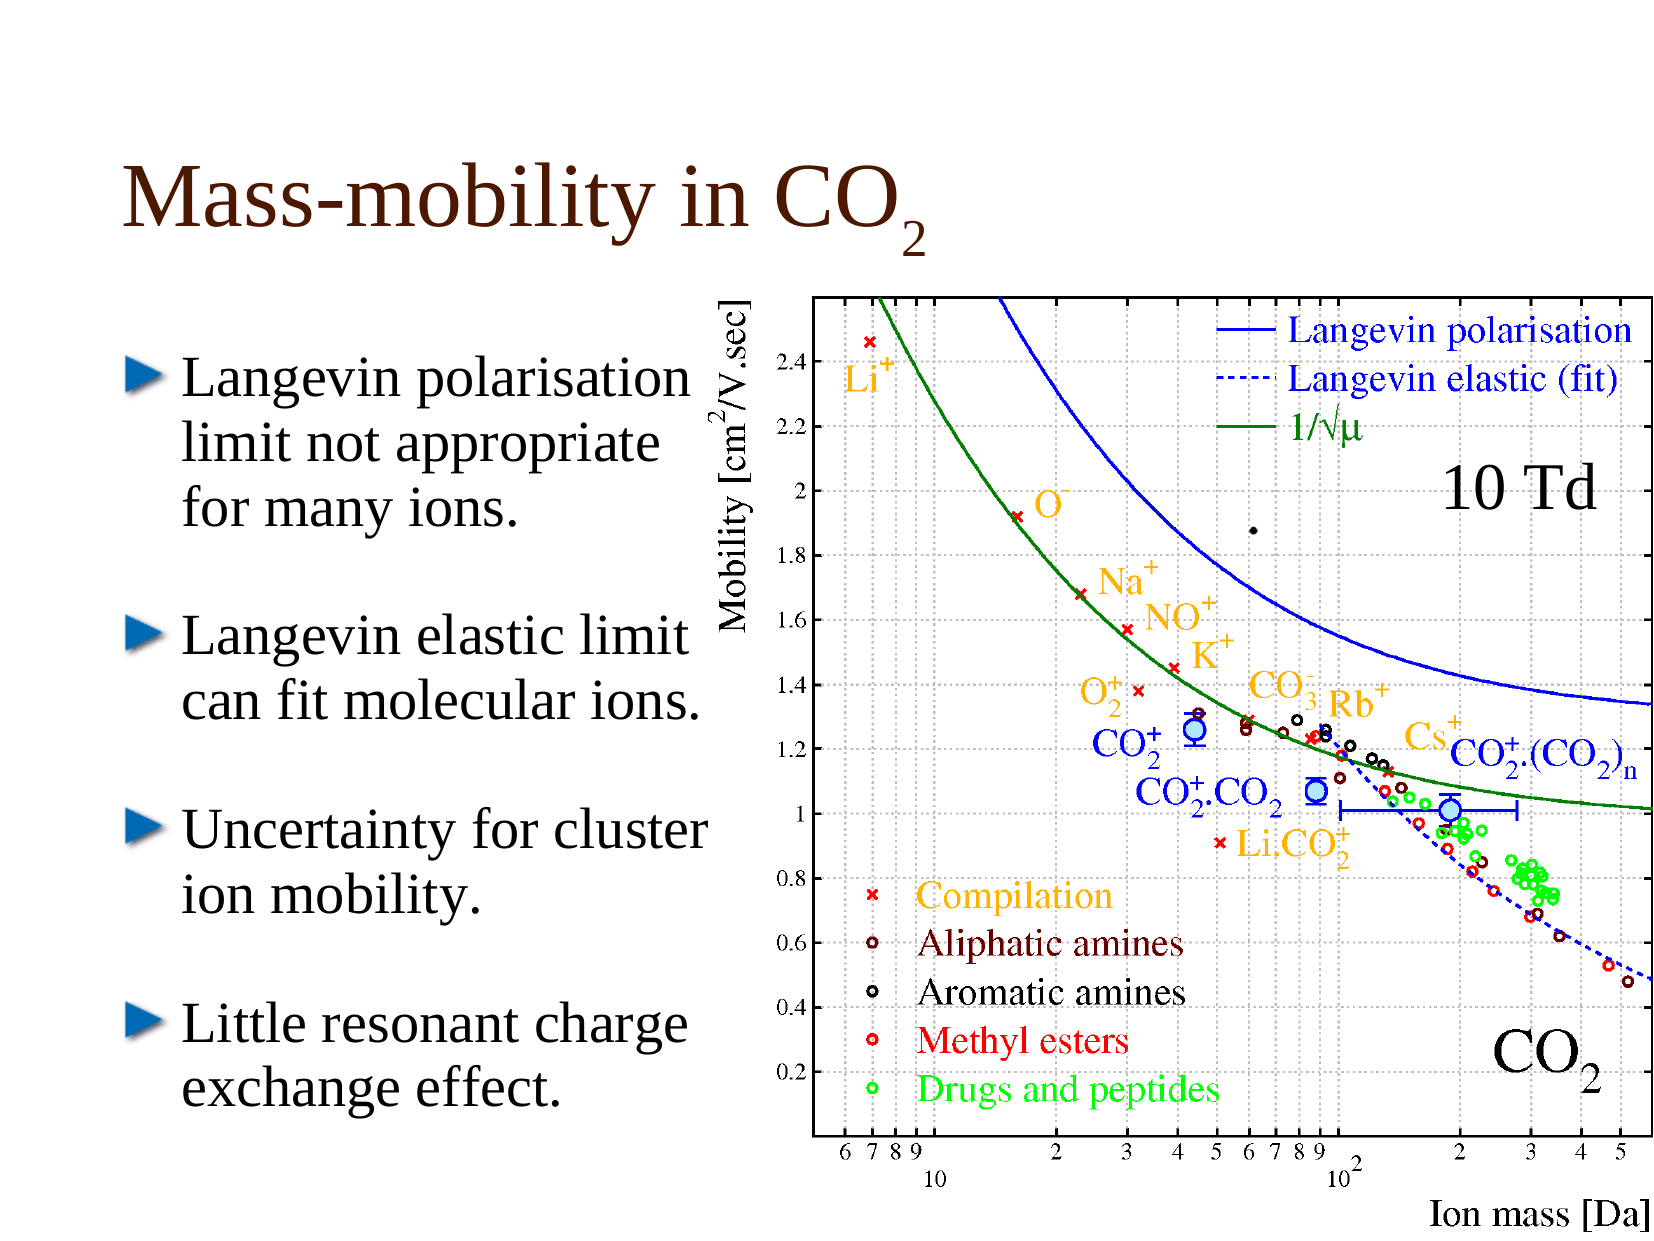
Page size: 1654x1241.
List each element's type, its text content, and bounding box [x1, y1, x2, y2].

list Langevin polarisation limit not appropriate for many ions. Langevin elastic limit can fit molecular ions. Uncertainty for cluster ion mobility. Little resonant charge exchange effect. [121, 344, 708, 1192]
title Mass-mobility in CO2 [121, 102, 1534, 311]
picture [708, 295, 1653, 1241]
text_box 10 Td [1440, 450, 1599, 531]
